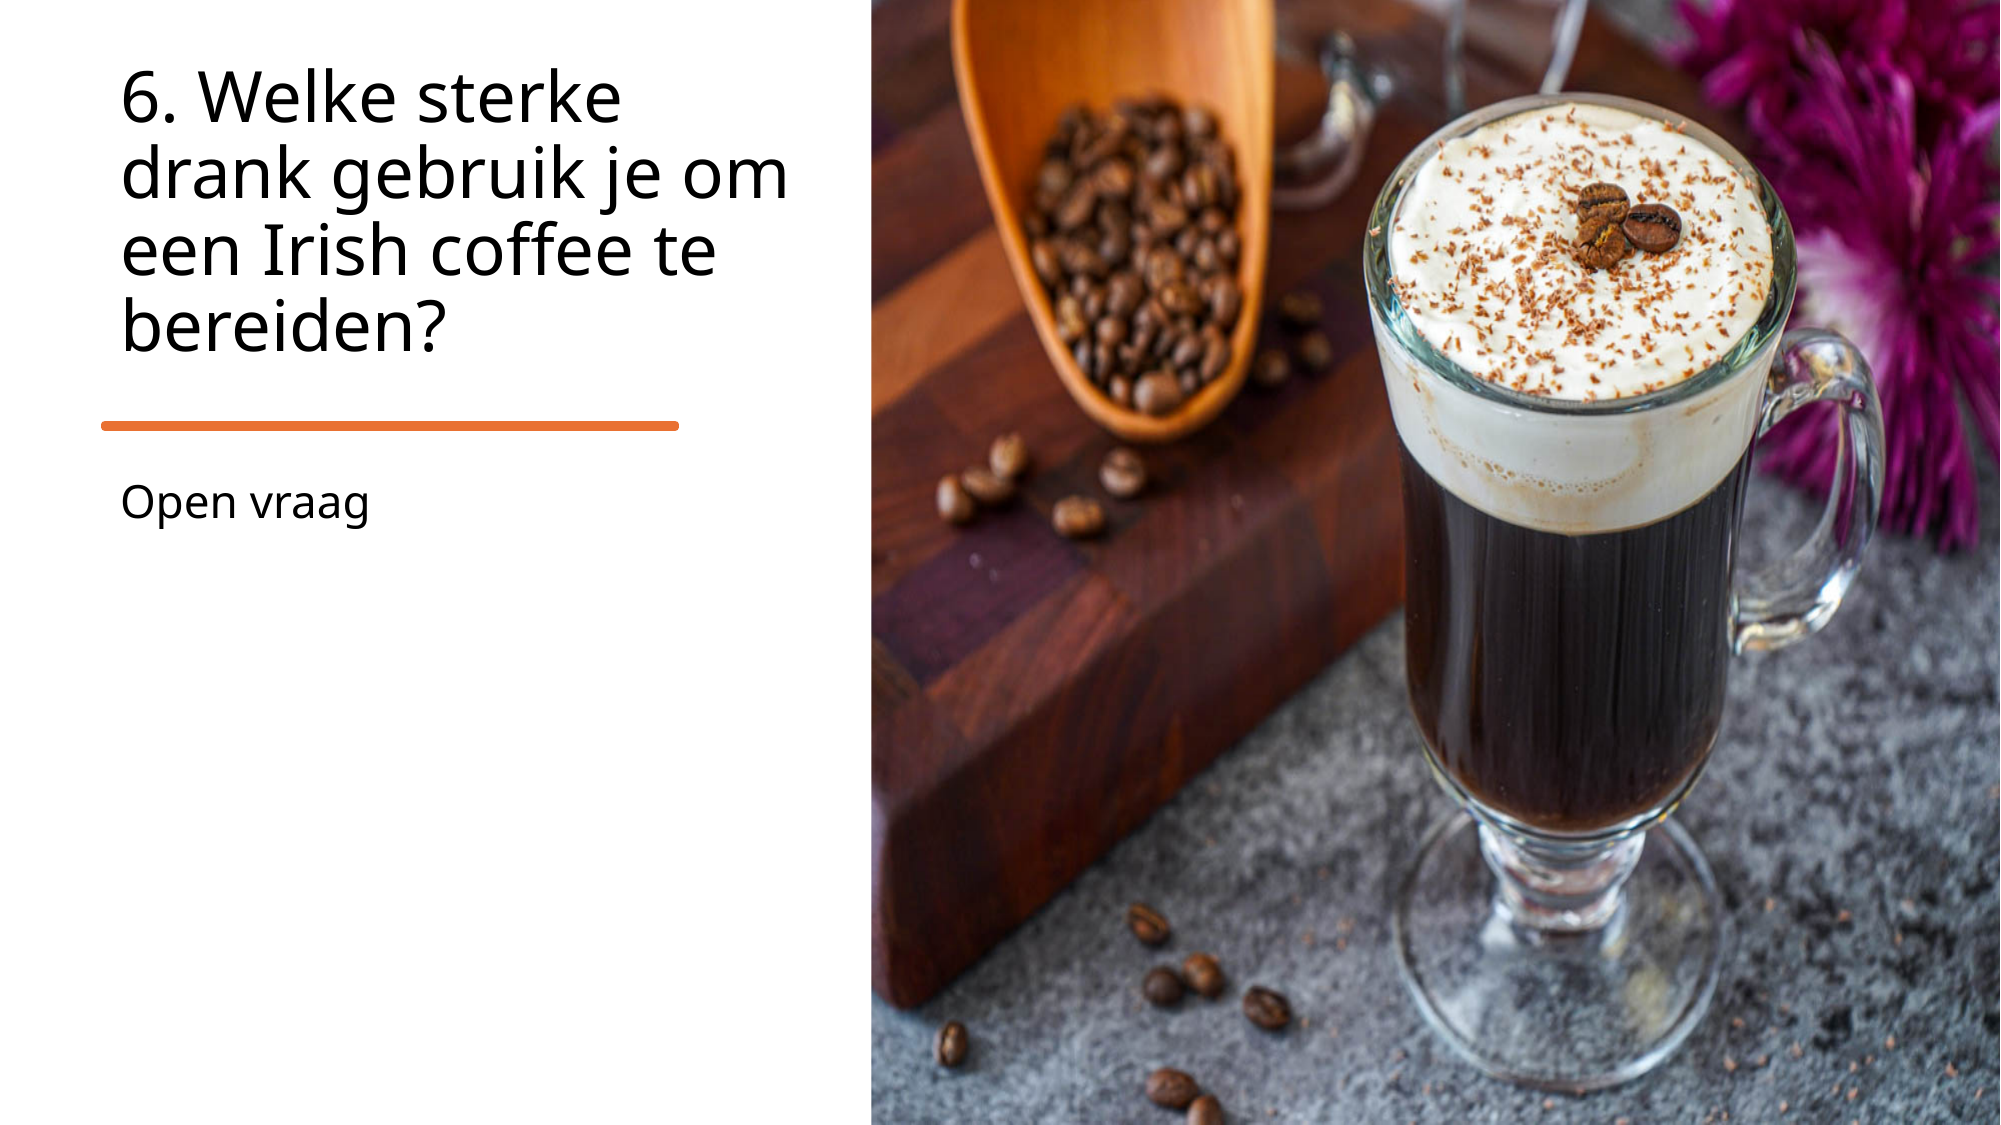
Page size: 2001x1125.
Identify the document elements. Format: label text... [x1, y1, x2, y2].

text_box [0, 0, 871, 1125]
list Open vraag [105, 471, 802, 1016]
title 6. Welke sterke drank gebruik je om een Irish coffee te bereiden? [105, 53, 822, 375]
picture [871, 0, 2000, 1125]
